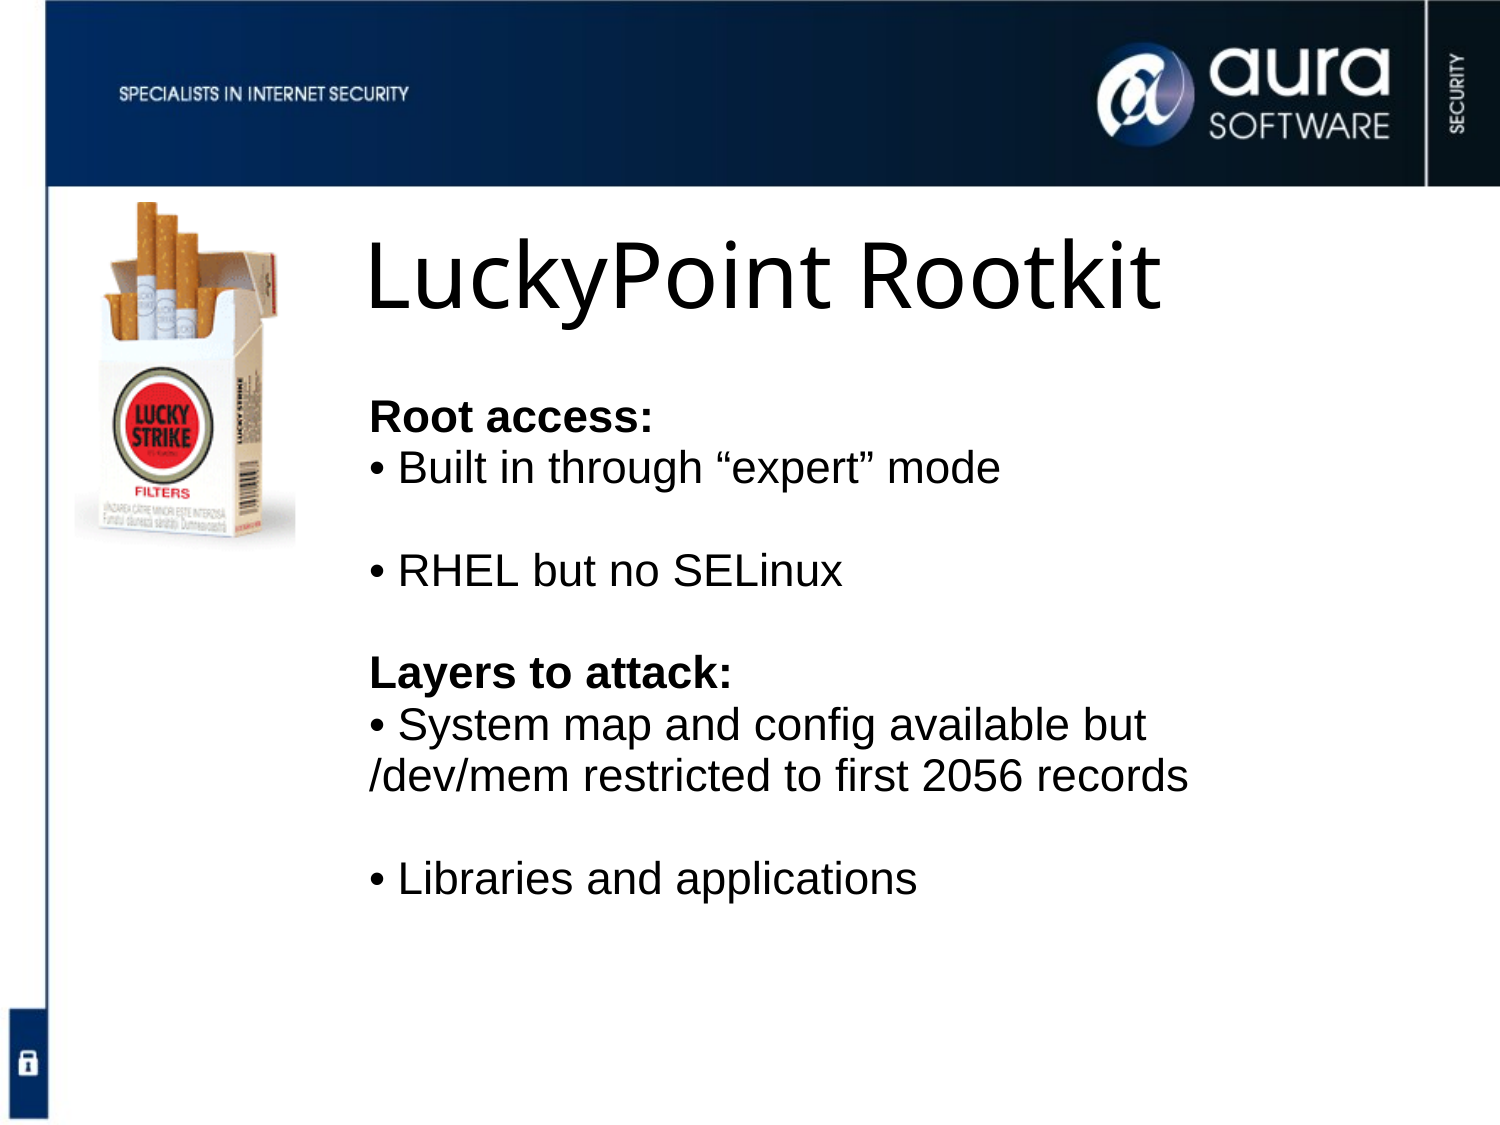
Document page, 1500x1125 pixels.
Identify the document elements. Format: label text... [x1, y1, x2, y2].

list [88, 489, 945, 1093]
picture [0, 0, 1500, 1125]
text_box Root access: Built in through “expert” mode RHEL but no SELinux Layers to attack: System map and config available but /dev/mem restricted to first 2056 records Libraries and applications [354, 383, 1359, 996]
title LuckyPoint Rootkit [88, 192, 1439, 355]
